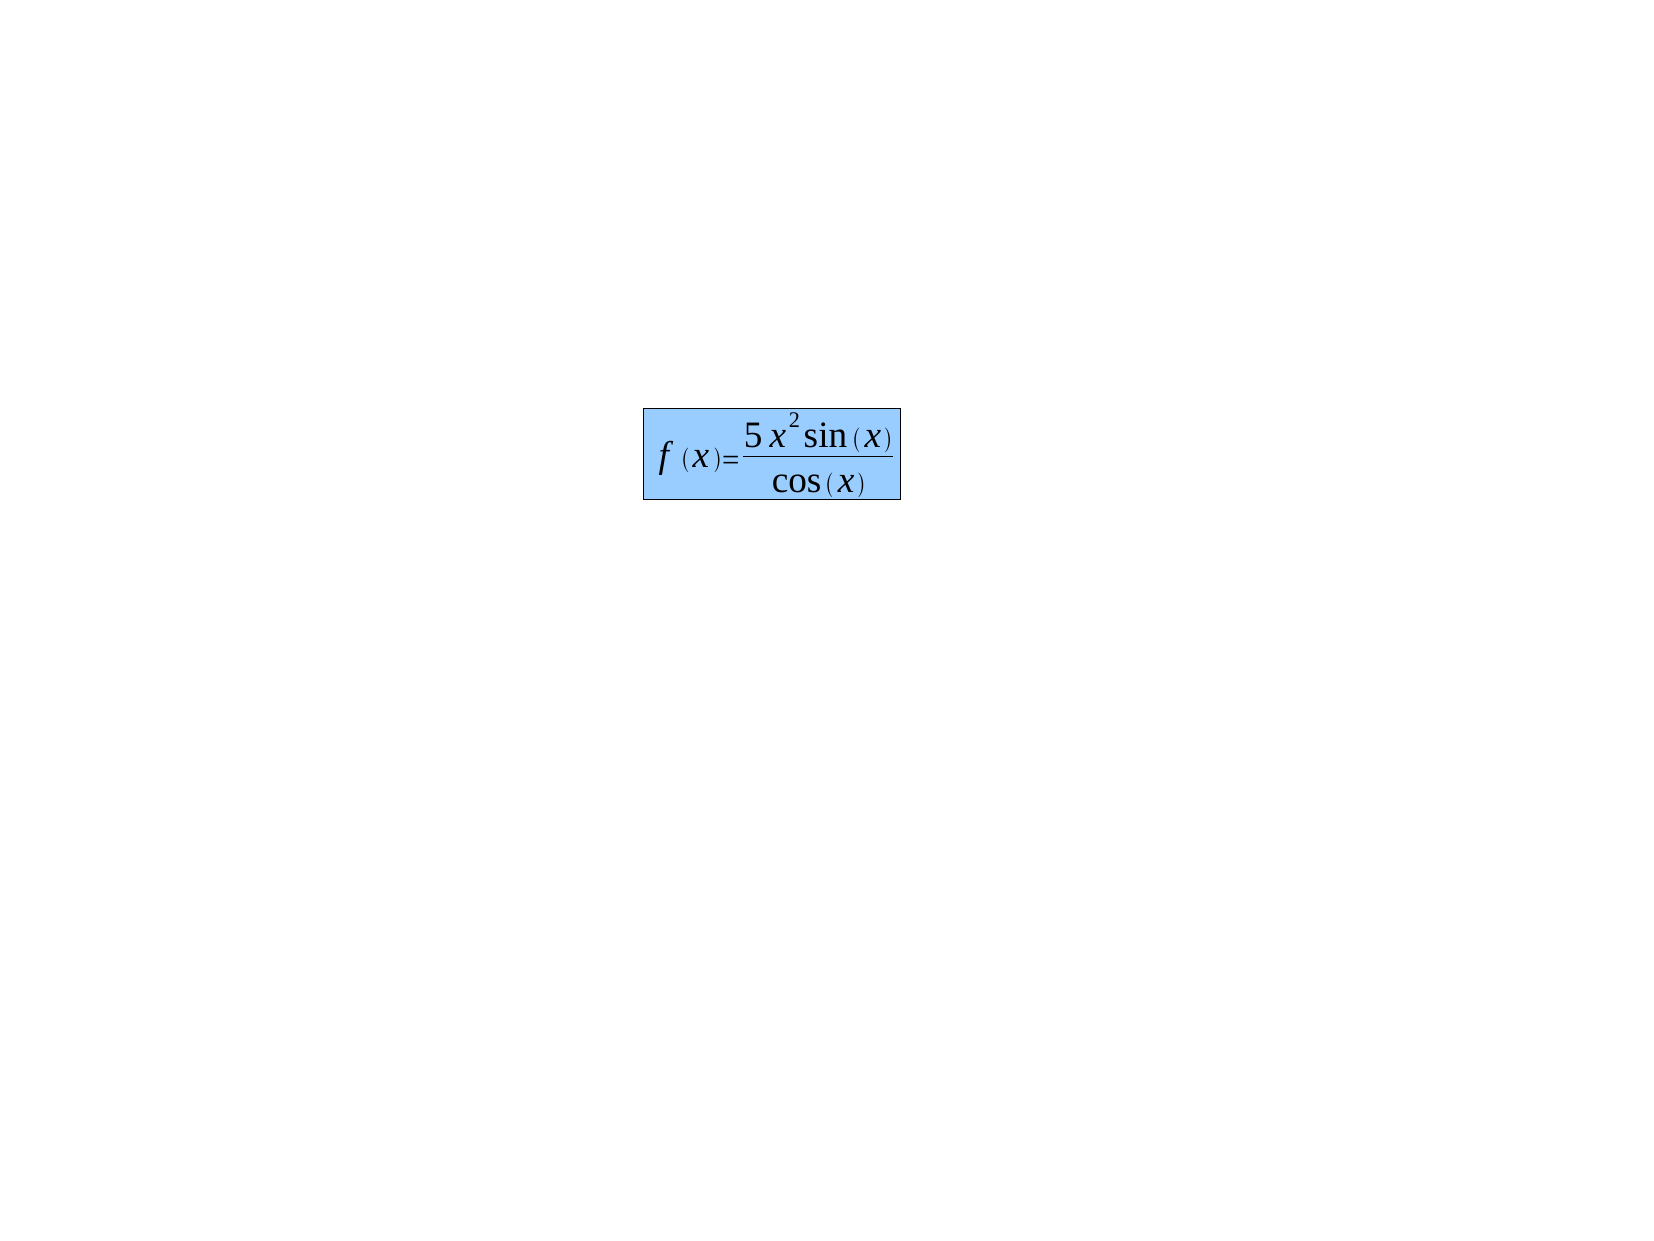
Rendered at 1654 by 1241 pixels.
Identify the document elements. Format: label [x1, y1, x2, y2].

chart [643, 408, 901, 500]
